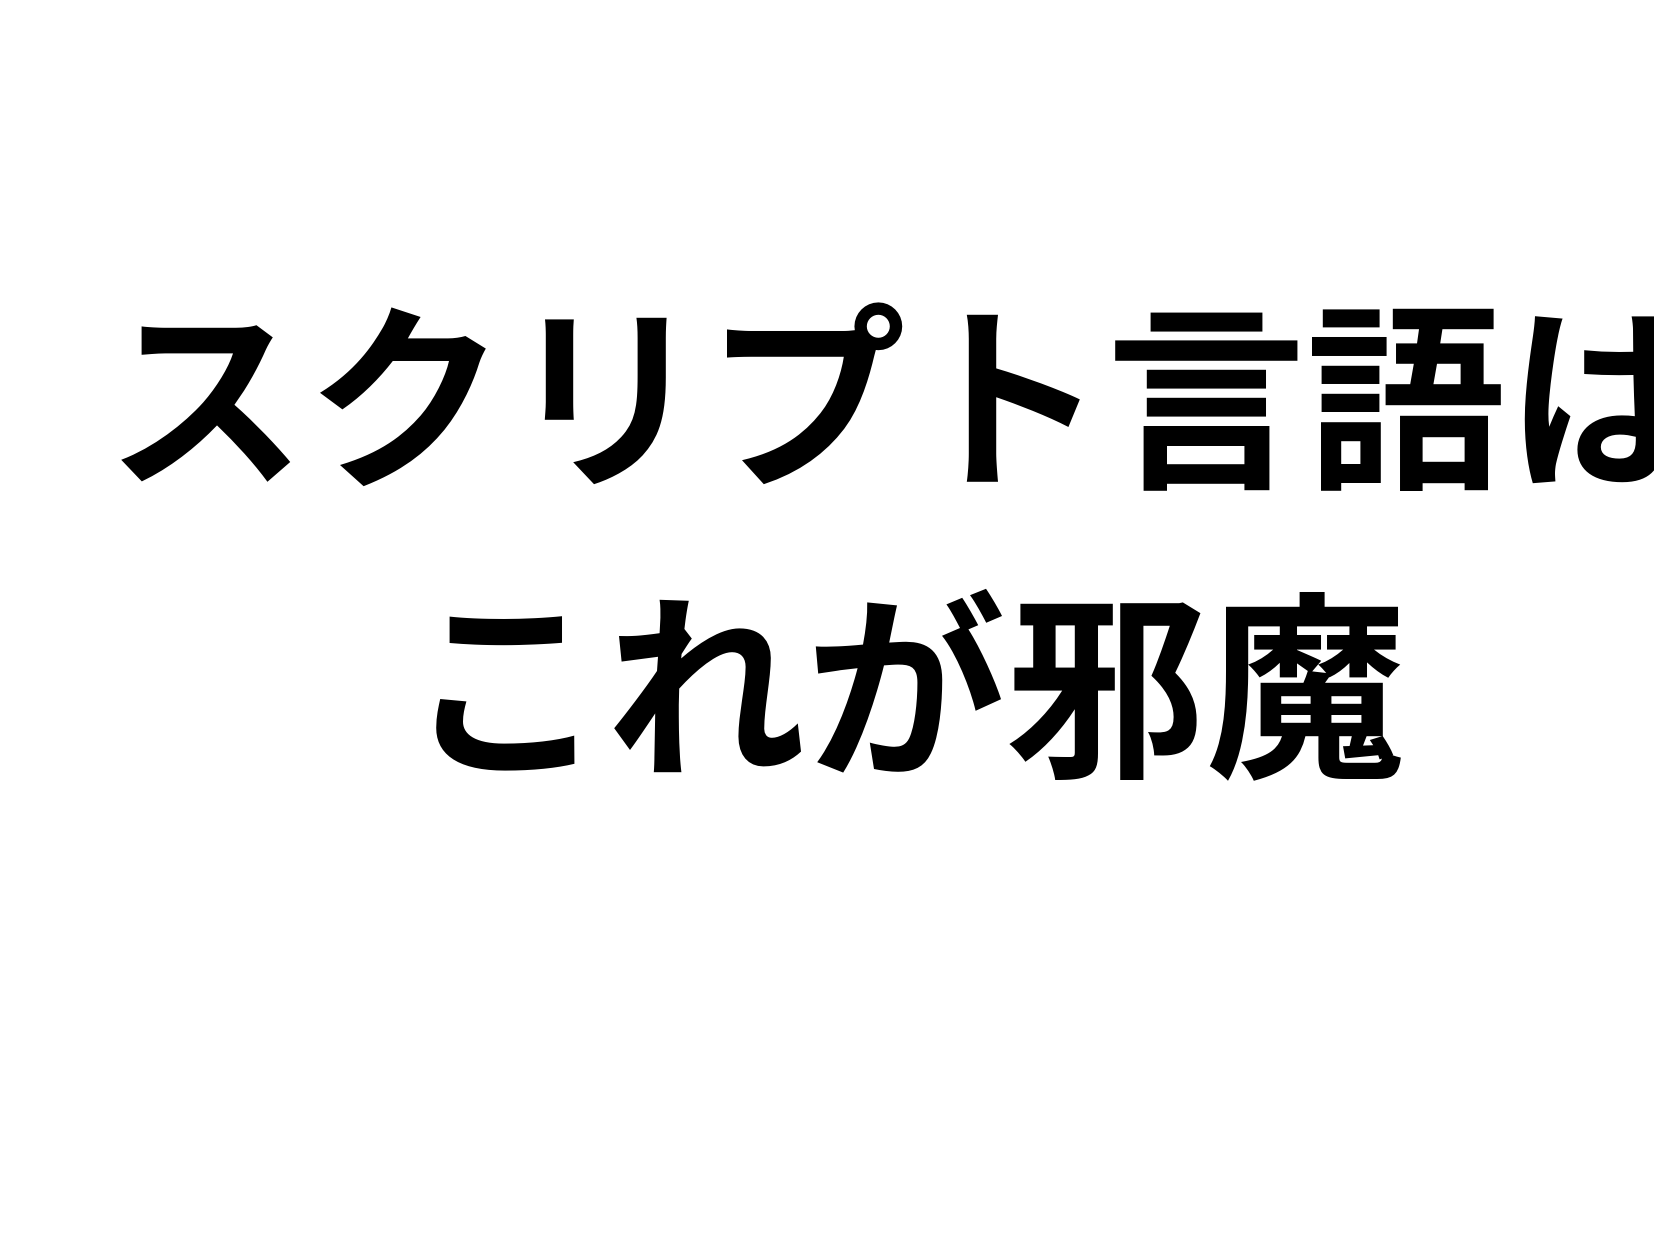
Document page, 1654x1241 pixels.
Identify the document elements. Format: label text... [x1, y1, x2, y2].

text_box スクリプト言語は これが邪魔 [91, 233, 1536, 680]
